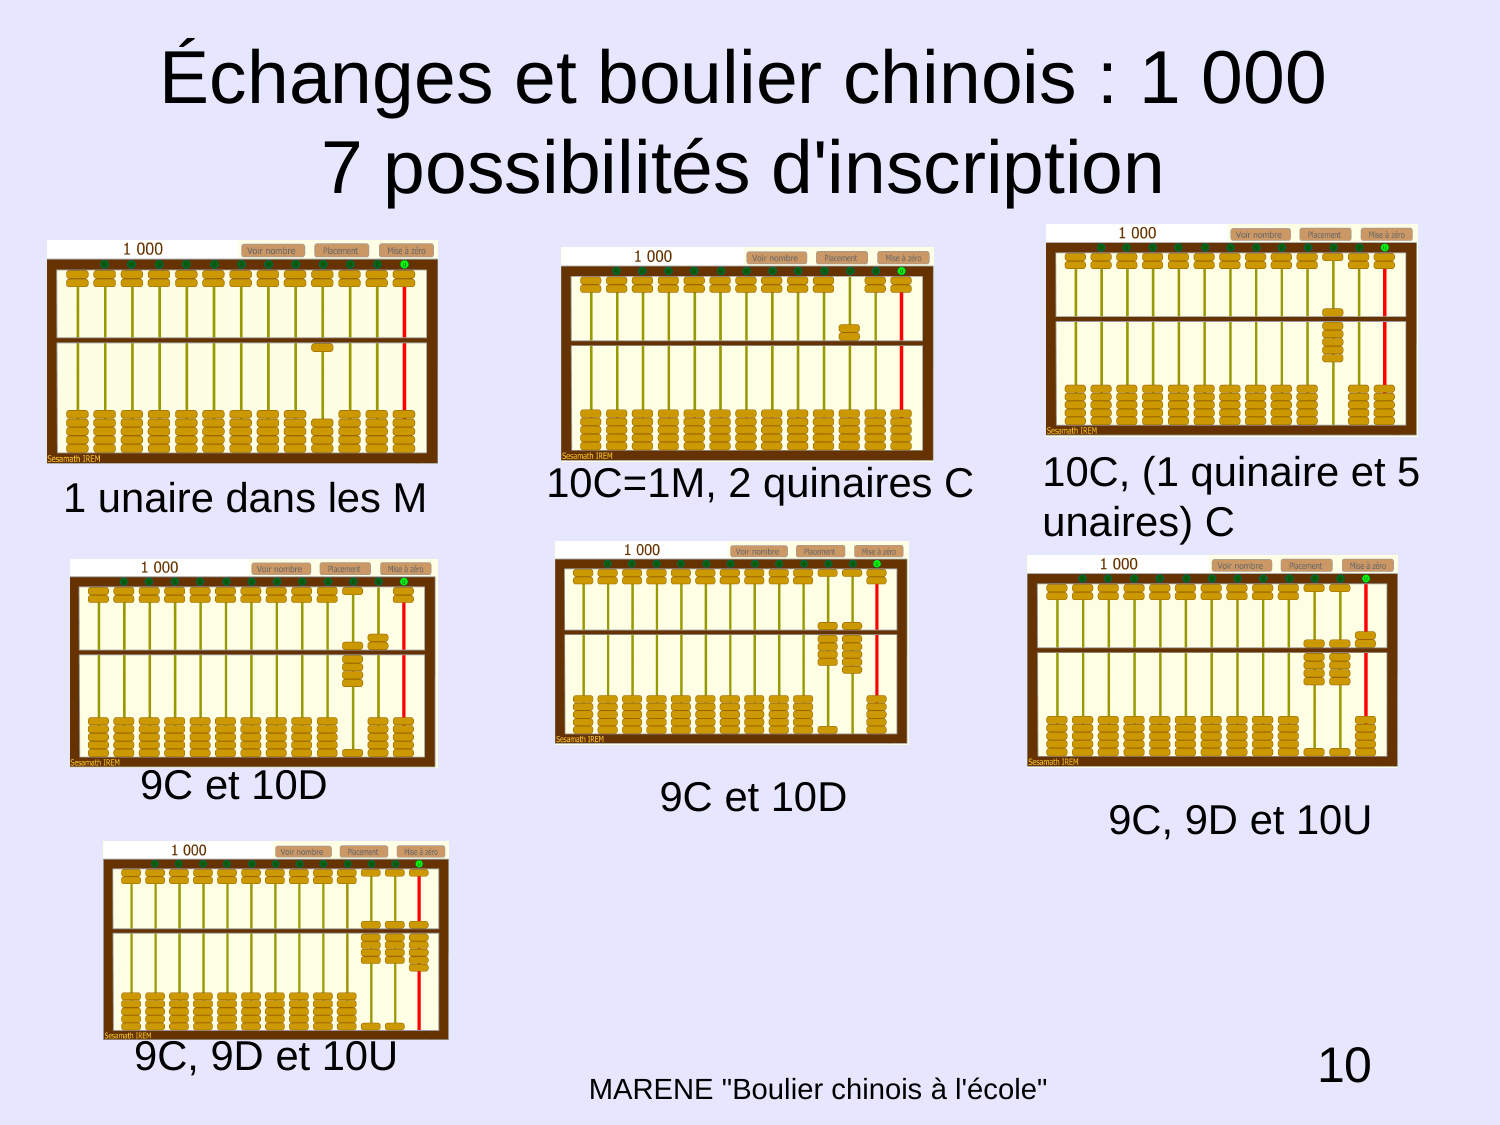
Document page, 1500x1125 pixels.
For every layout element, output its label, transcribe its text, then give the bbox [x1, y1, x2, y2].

picture [103, 841, 449, 1040]
picture [70, 559, 438, 768]
text_box 9C, 9D et 10U [1093, 785, 1388, 851]
text_box 10C, (1 quinaire et 5 unaires) C [1027, 437, 1480, 602]
text_box 9C, 9D et 10U [119, 1021, 414, 1087]
text_box 1 unaire dans les M [48, 463, 442, 529]
picture [561, 247, 934, 448]
picture [1027, 602, 1398, 768]
picture [1046, 224, 1418, 437]
picture [47, 240, 438, 464]
text_box 9C et 10D [644, 761, 863, 827]
picture [555, 541, 909, 745]
text_box 9C et 10D [125, 750, 343, 815]
text_box 10C=1M, 2 quinaires C [531, 448, 989, 514]
title Échanges et boulier chinois : 1 000 7 possibilités d'inscription [106, 21, 1382, 217]
